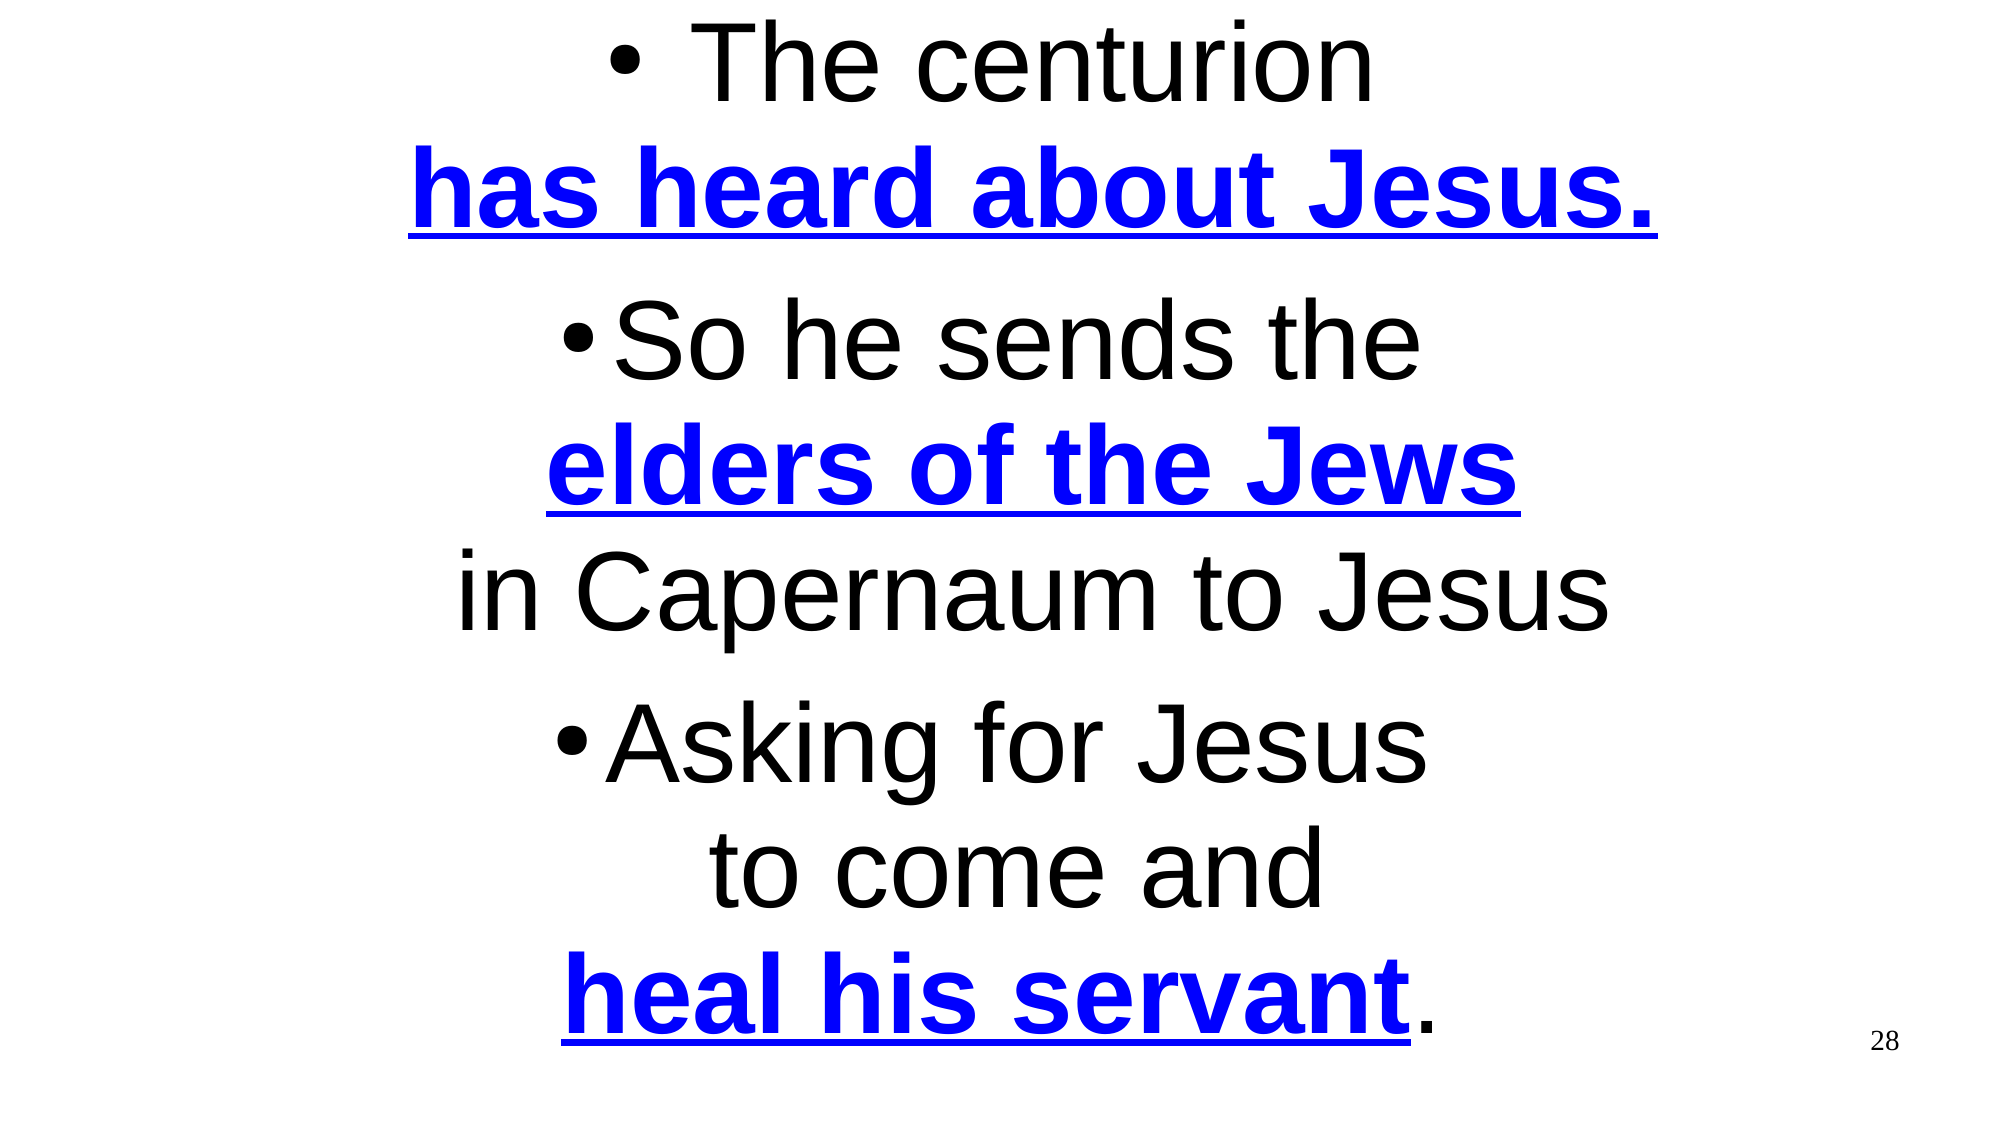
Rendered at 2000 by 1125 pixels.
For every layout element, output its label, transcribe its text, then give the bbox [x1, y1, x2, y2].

list The centurion has heard about Jesus. So he sends the elders of the Jews in Capernaum to Jesus Asking for Jesus to come and heal his servant. [0, 0, 1996, 1123]
